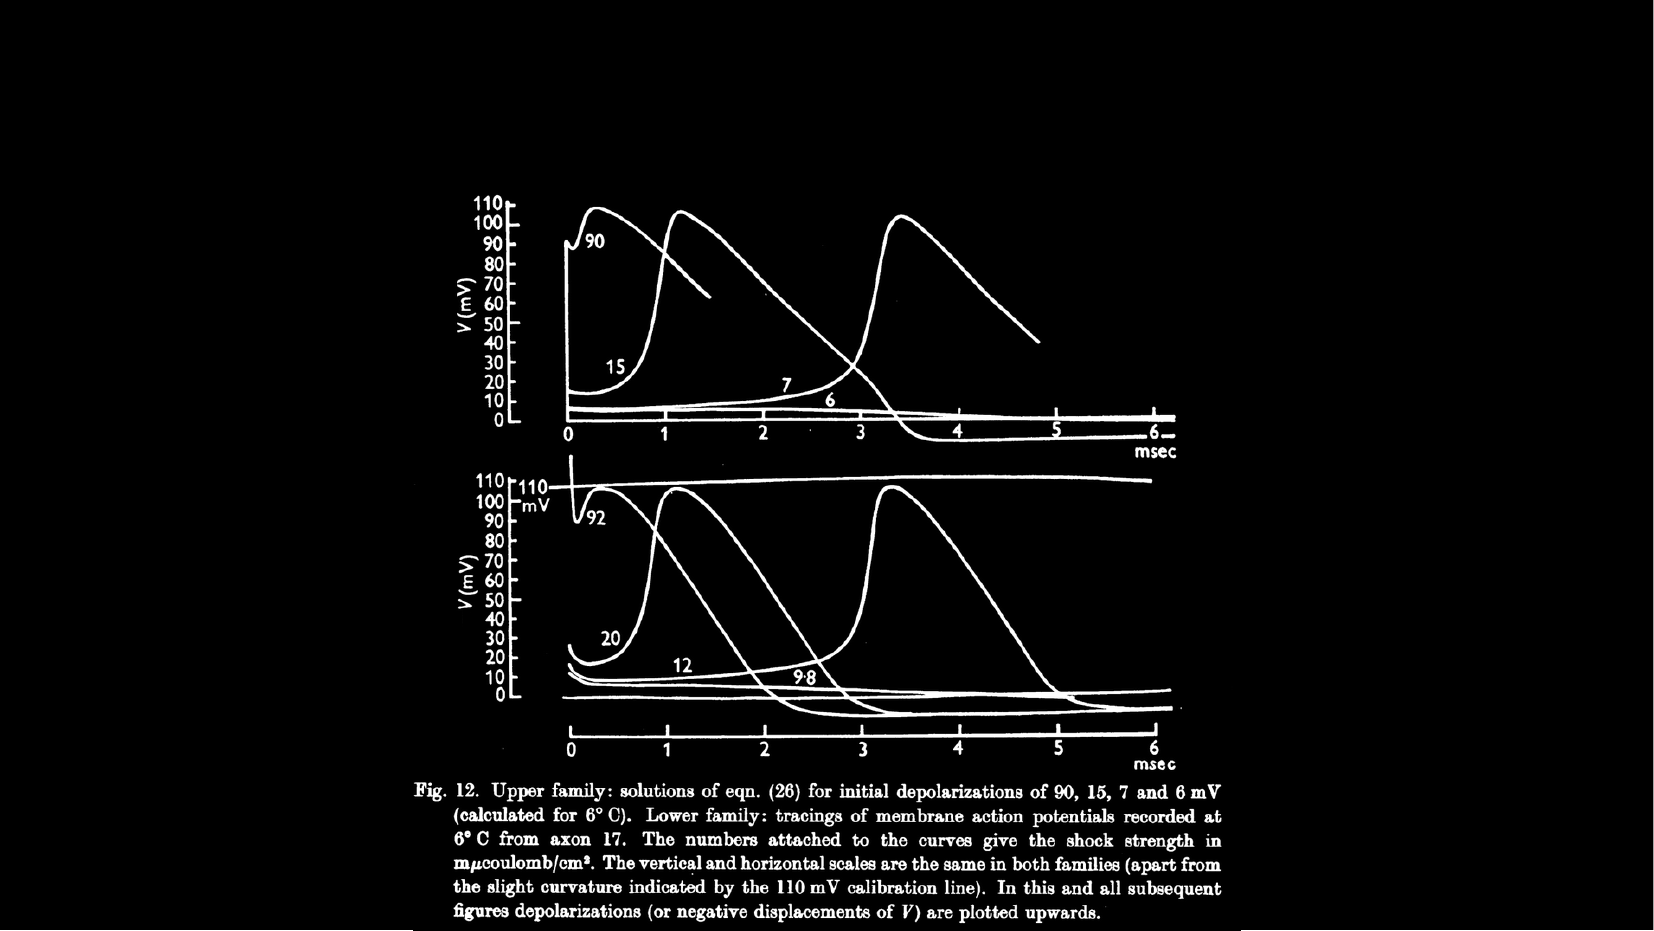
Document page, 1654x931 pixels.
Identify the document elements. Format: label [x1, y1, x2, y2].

picture [413, 175, 1241, 931]
